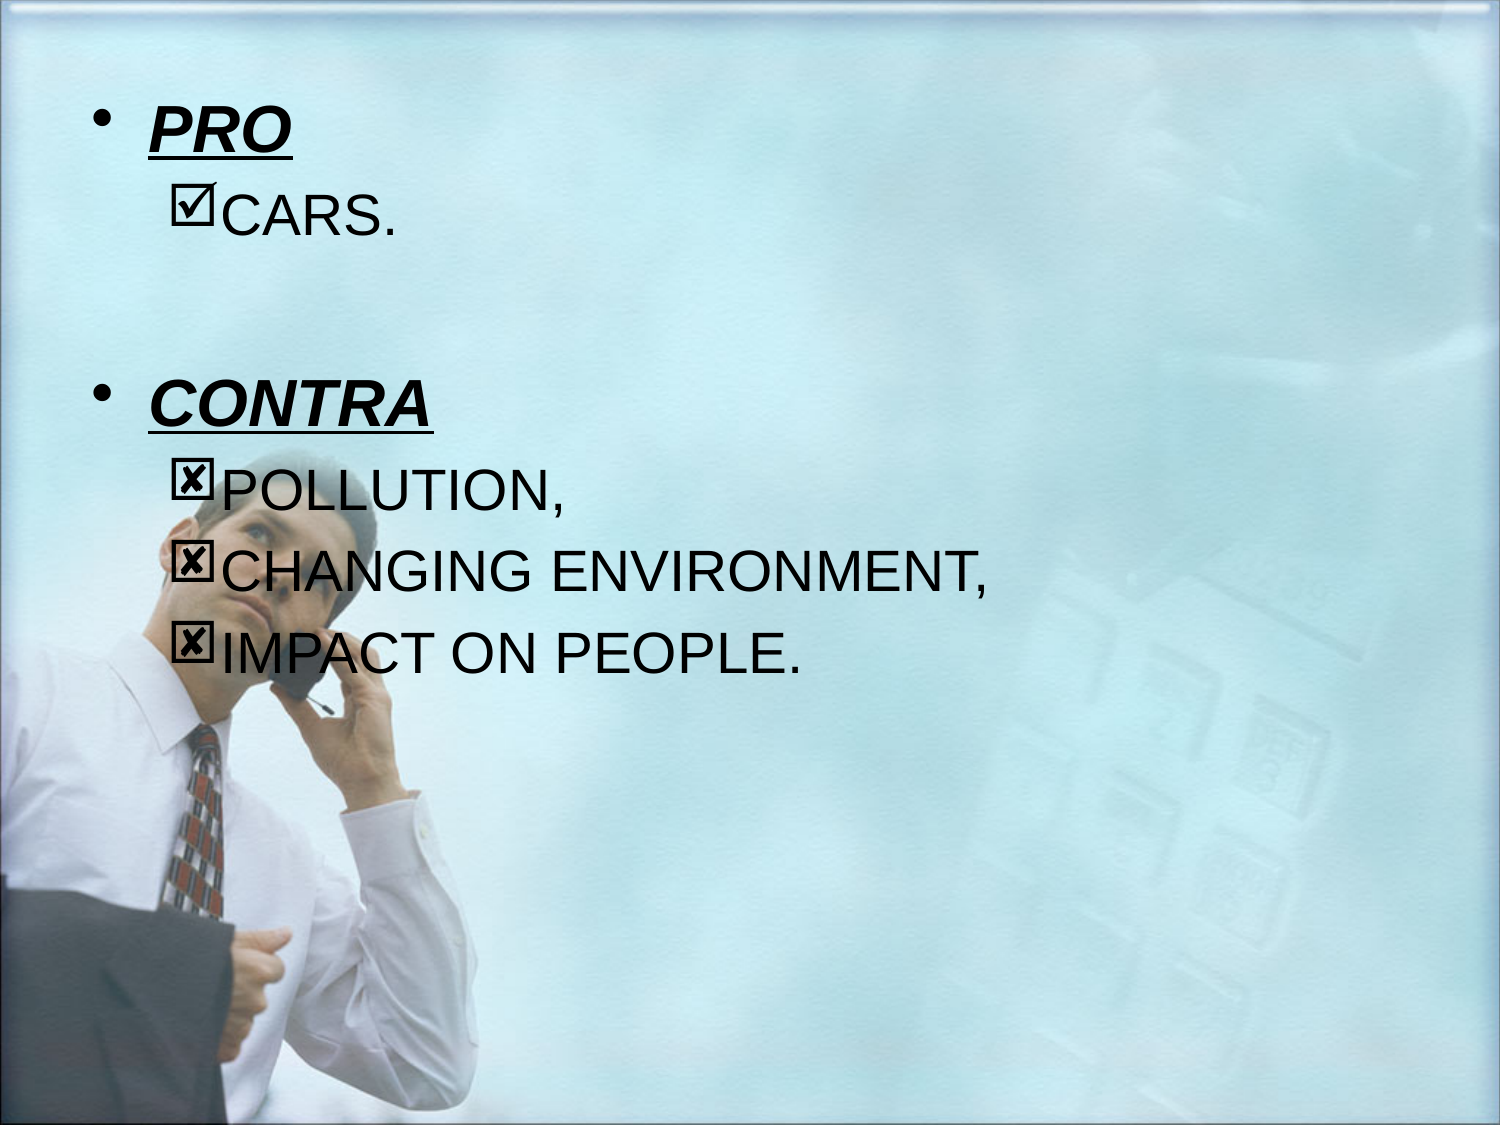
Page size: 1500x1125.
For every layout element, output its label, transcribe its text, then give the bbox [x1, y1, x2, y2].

list PRO CARS. CONTRA POLLUTION, CHANGING ENVIRONMENT, IMPACT ON PEOPLE. [76, 78, 1486, 1005]
picture [0, 0, 1500, 1125]
